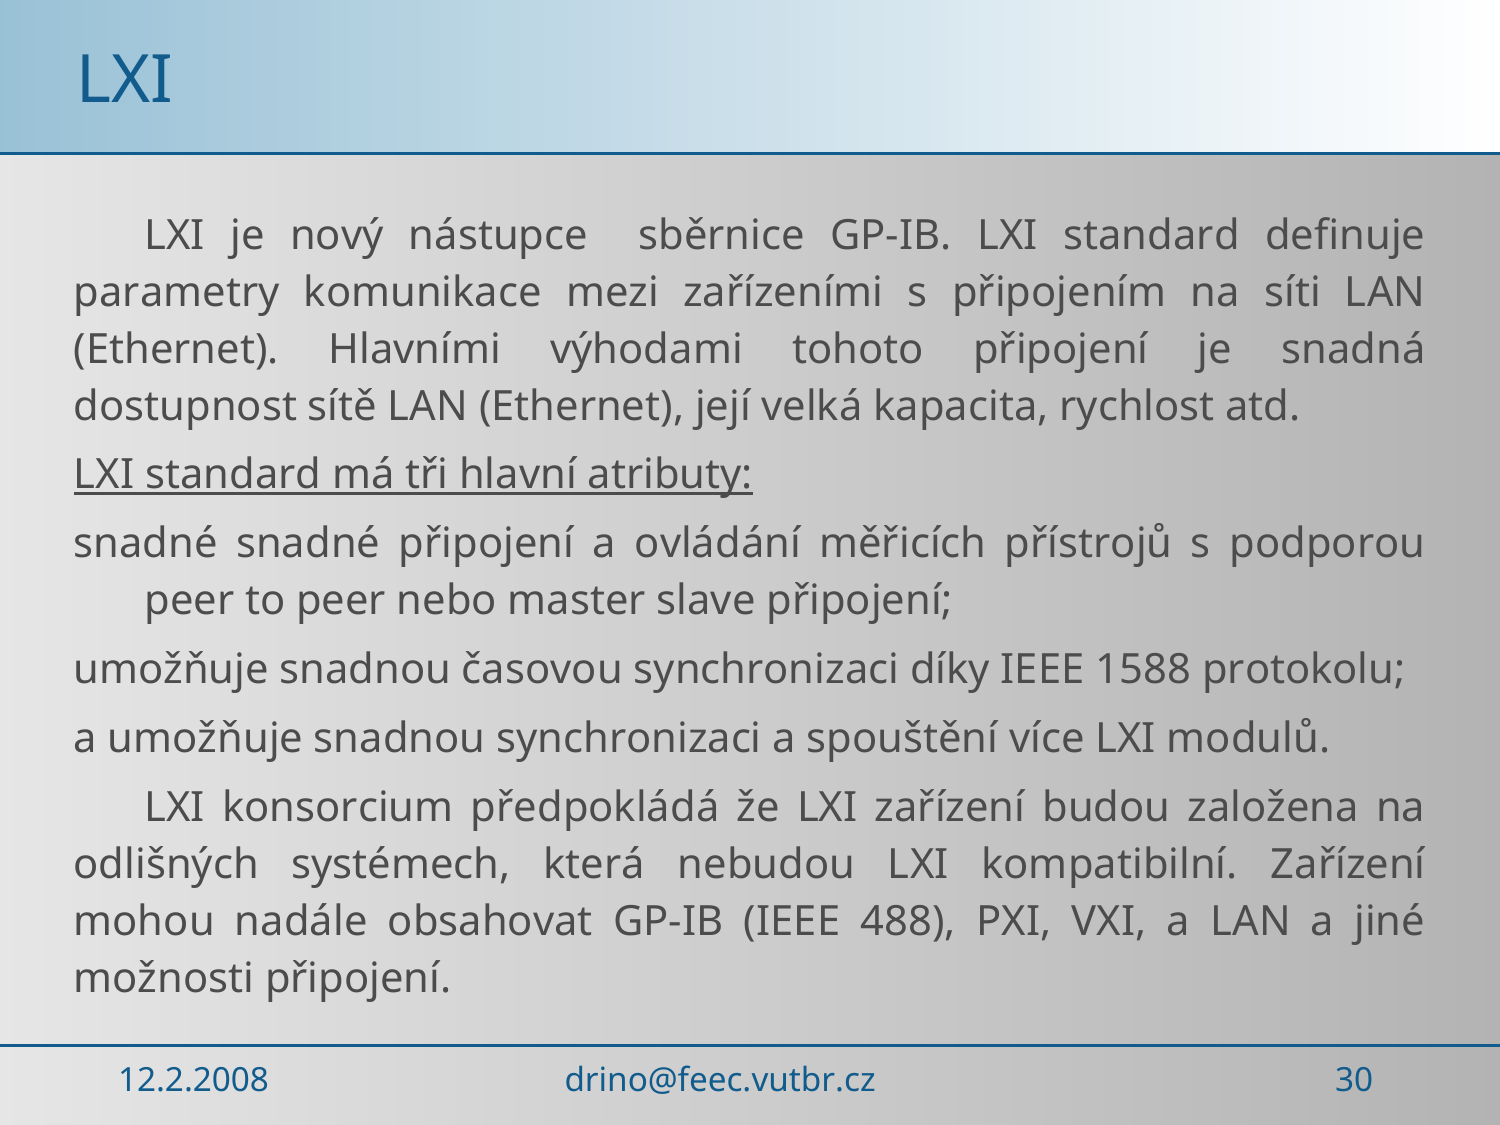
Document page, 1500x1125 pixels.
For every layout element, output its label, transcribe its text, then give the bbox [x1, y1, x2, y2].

text_box <číslo> [1075, 1049, 1388, 1125]
title LXI [0, 0, 1500, 152]
text_box 12.2.2008 [103, 1049, 432, 1125]
text_box drino@feec.vutbr.cz [454, 1049, 987, 1125]
text_box LXI je nový nástupce sběrnice GP-IB. LXI standard definuje parametry komunikace mezi zařízeními s připojením na síti LAN (Ethernet). Hlavními výhodami tohoto připojení je snadná dostupnost sítě LAN (Ethernet), její velká kapacita, rychlost atd. LXI standard má tři hlavní atributy: snadné snadné připojení a ovládání měřicích přístrojů s podporou peer to peer nebo master slave připojení; umožňuje snadnou časovou synchronizaci díky IEEE 1588 protokolu; a umožňuje snadnou synchronizaci a spouštění více LXI modulů. LXI konsorcium předpokládá že LXI zařízení budou založena na odlišných systémech, která nebudou LXI kompatibilní. Zařízení mohou nadále obsahovat GP-IB (IEEE 488), PXI, VXI, a LAN a jiné možnosti připojení. [59, 196, 1442, 1013]
